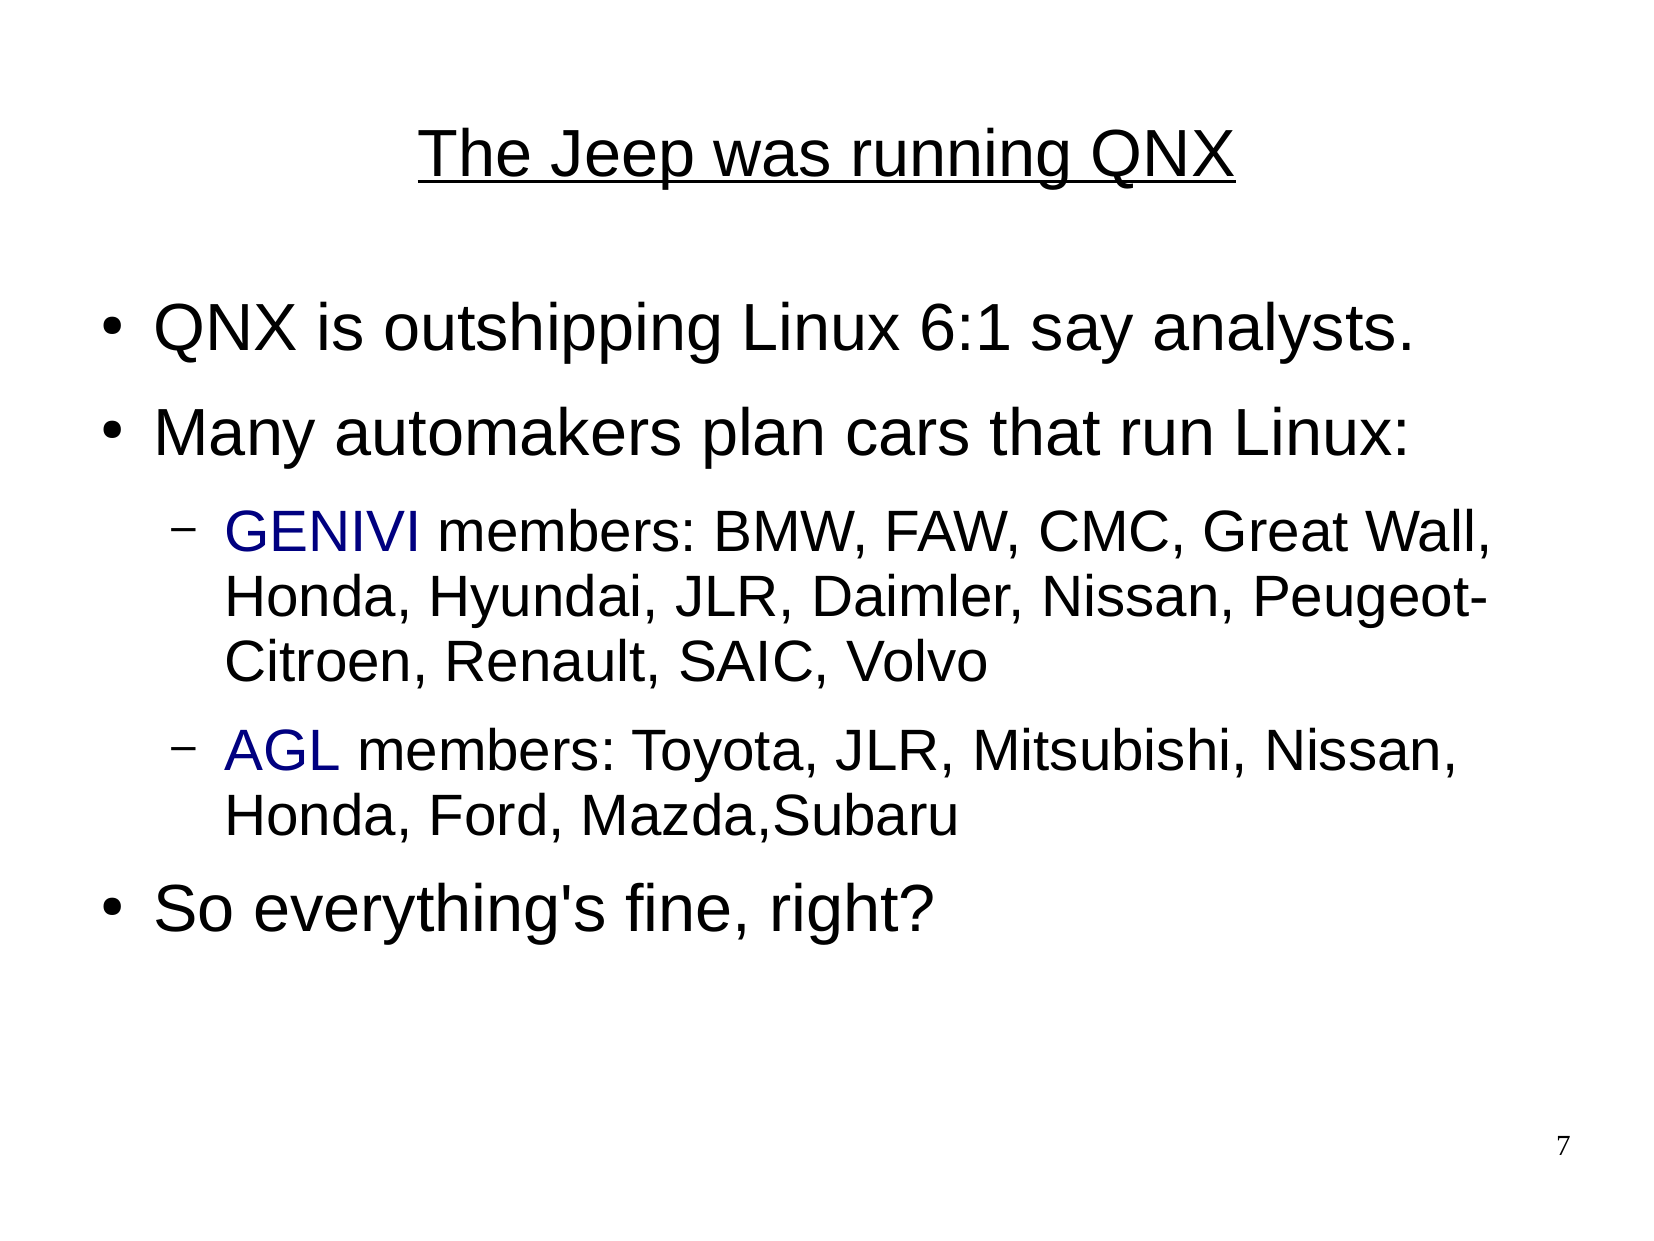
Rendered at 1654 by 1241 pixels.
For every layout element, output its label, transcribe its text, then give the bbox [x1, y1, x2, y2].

list QNX is outshipping Linux 6:1 say analysts. Many automakers plan cars that run Linux: GENIVI members: BMW, FAW, CMC, Great Wall, Honda, Hyundai, JLR, Daimler, Nissan, Peugeot-Citroen, Renault, SAIC, Volvo AGL members: Toyota, JLR, Mitsubishi, Nissan, Honda, Ford, Mazda,Subaru So everything's fine, right? [82, 290, 1571, 1010]
title The Jeep was running QNX [82, 49, 1571, 257]
